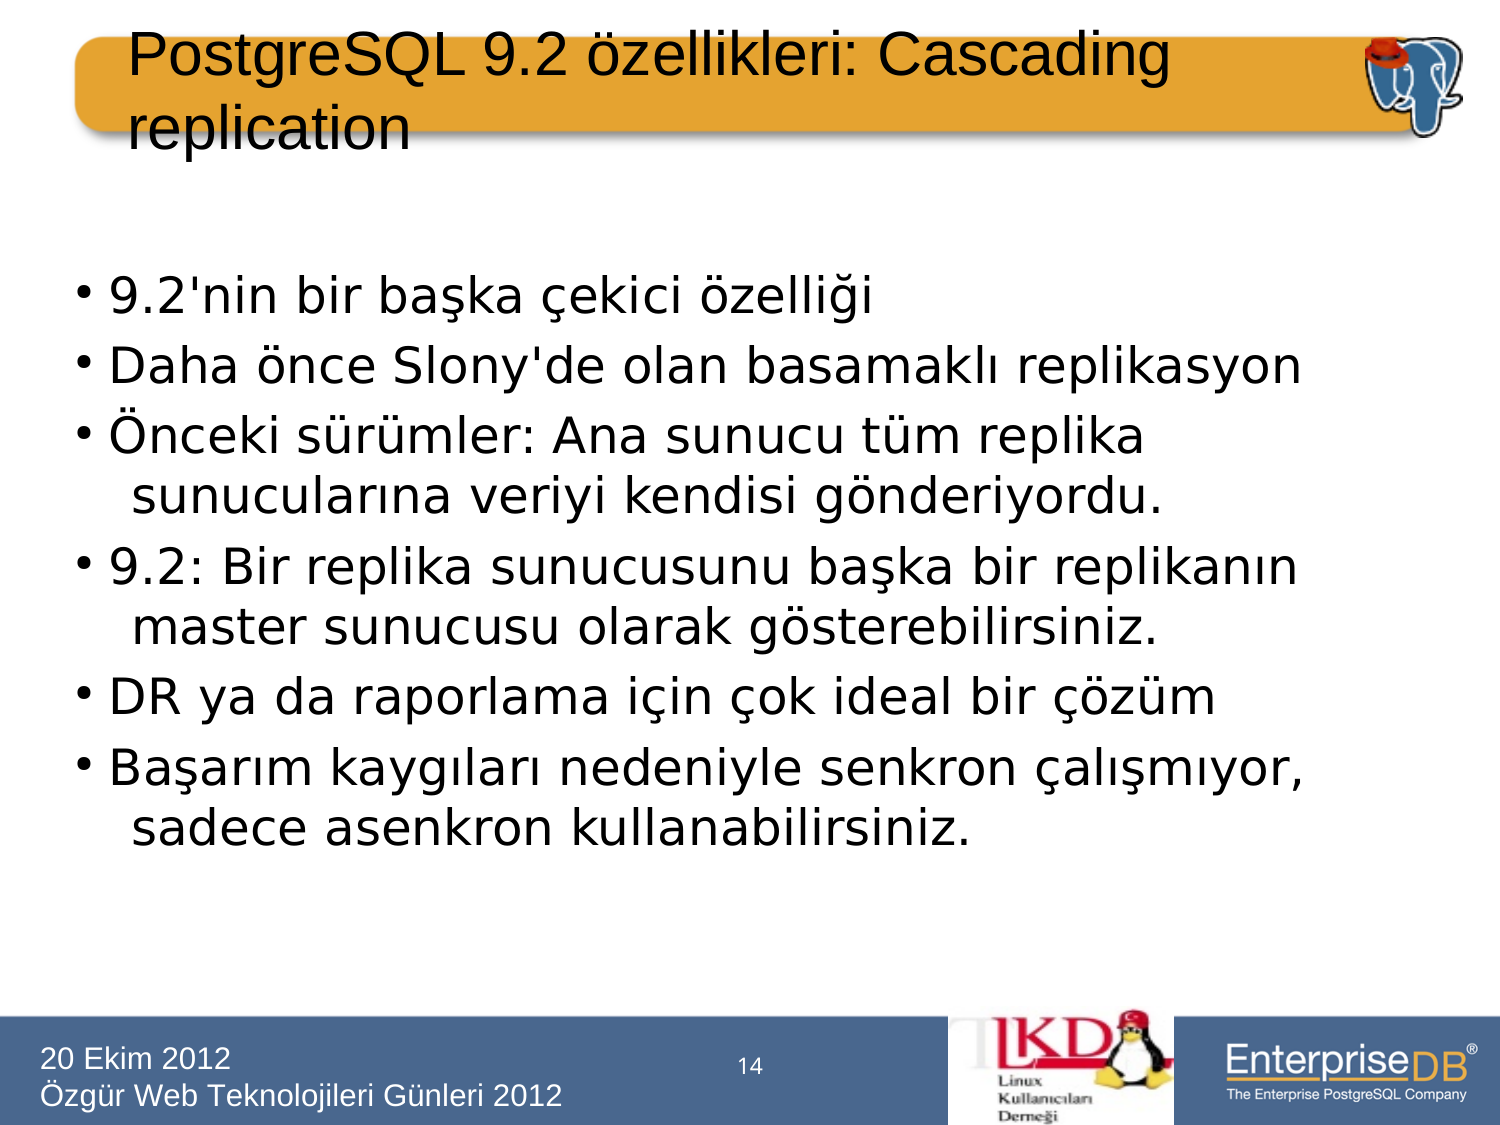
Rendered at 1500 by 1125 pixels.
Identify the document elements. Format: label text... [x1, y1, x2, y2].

picture [0, 0, 1500, 1125]
title PostgreSQL 9.2 özellikleri: Cascading replication [112, 4, 1388, 171]
list 9.2'nin bir başka çekici özelliği Daha önce Slony'de olan basamaklı replikasyon Önceki sürümler: Ana sunucu tüm replika sunucularına veriyi kendisi gönderiyordu. 9.2: Bir replika sunucusunu başka bir replikanın master sunucusu olarak gösterebilirsiniz. DR ya da raporlama için çok ideal bir çözüm Başarım kaygıları nedeniyle senkron çalışmıyor, sadece asenkron kullanabilirsiniz. [75, 263, 1425, 1006]
